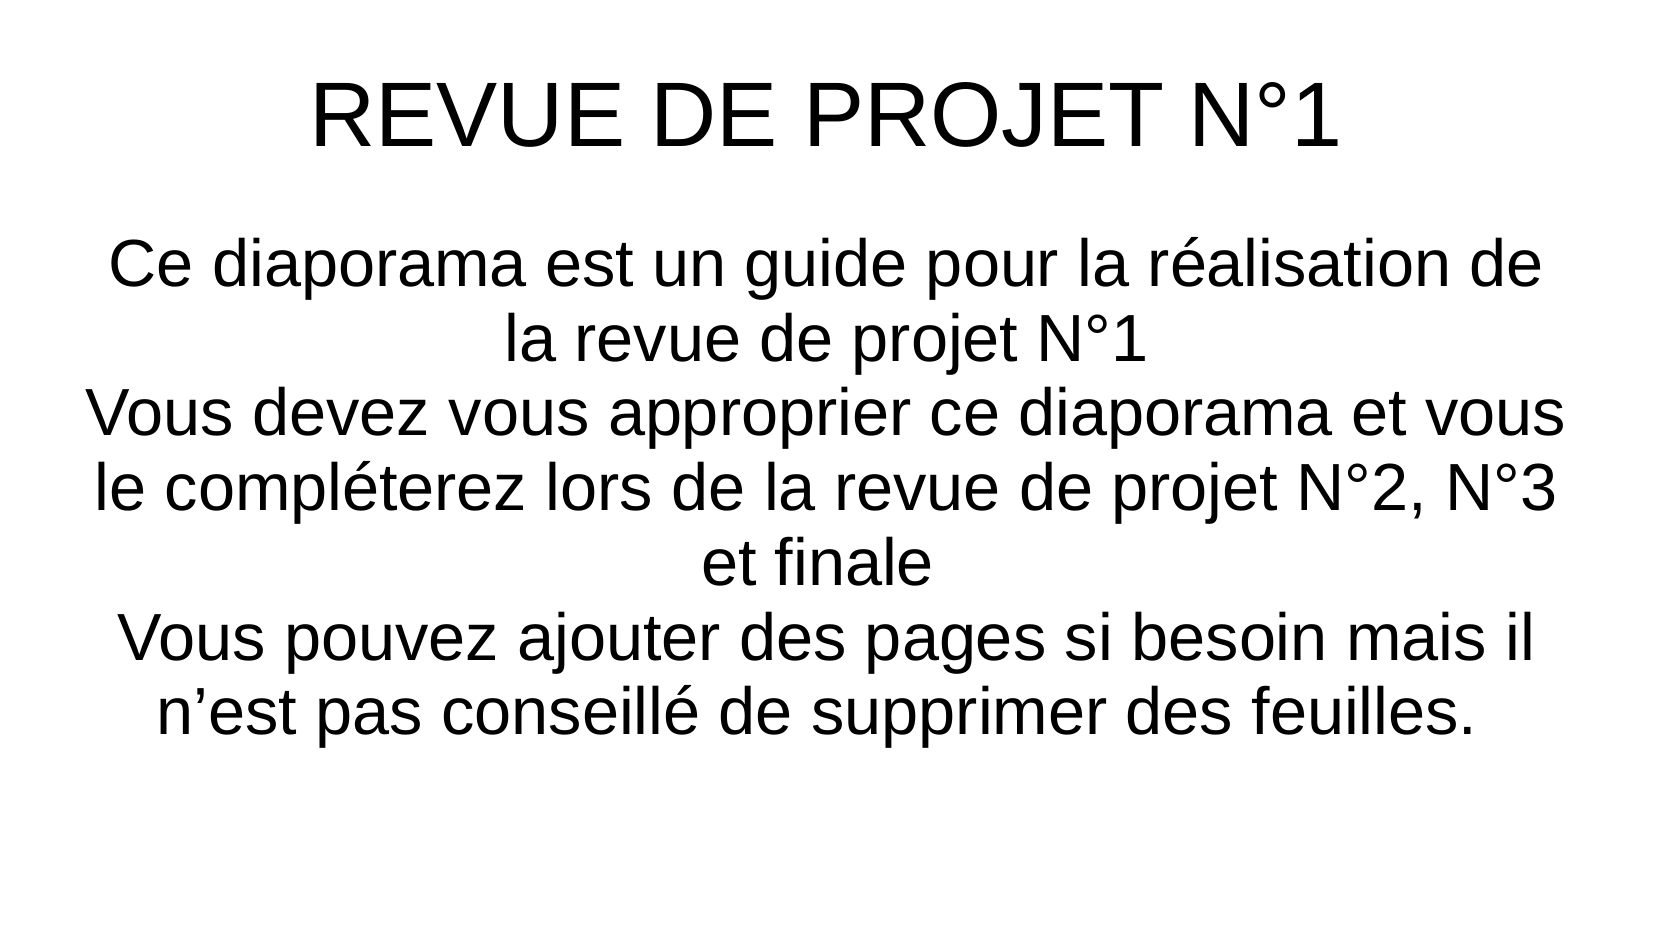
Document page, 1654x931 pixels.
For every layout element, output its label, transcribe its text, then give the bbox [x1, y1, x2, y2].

subtitle Ce diaporama est un guide pour la réalisation de la revue de projet N°1 Vous devez vous approprier ce diaporama et vous le compléterez lors de la revue de projet N°2, N°3 et finale Vous pouvez ajouter des pages si besoin mais il n’est pas conseillé de supprimer des feuilles. [82, 188, 1571, 787]
title REVUE DE PROJET N°1 [82, 37, 1571, 188]
